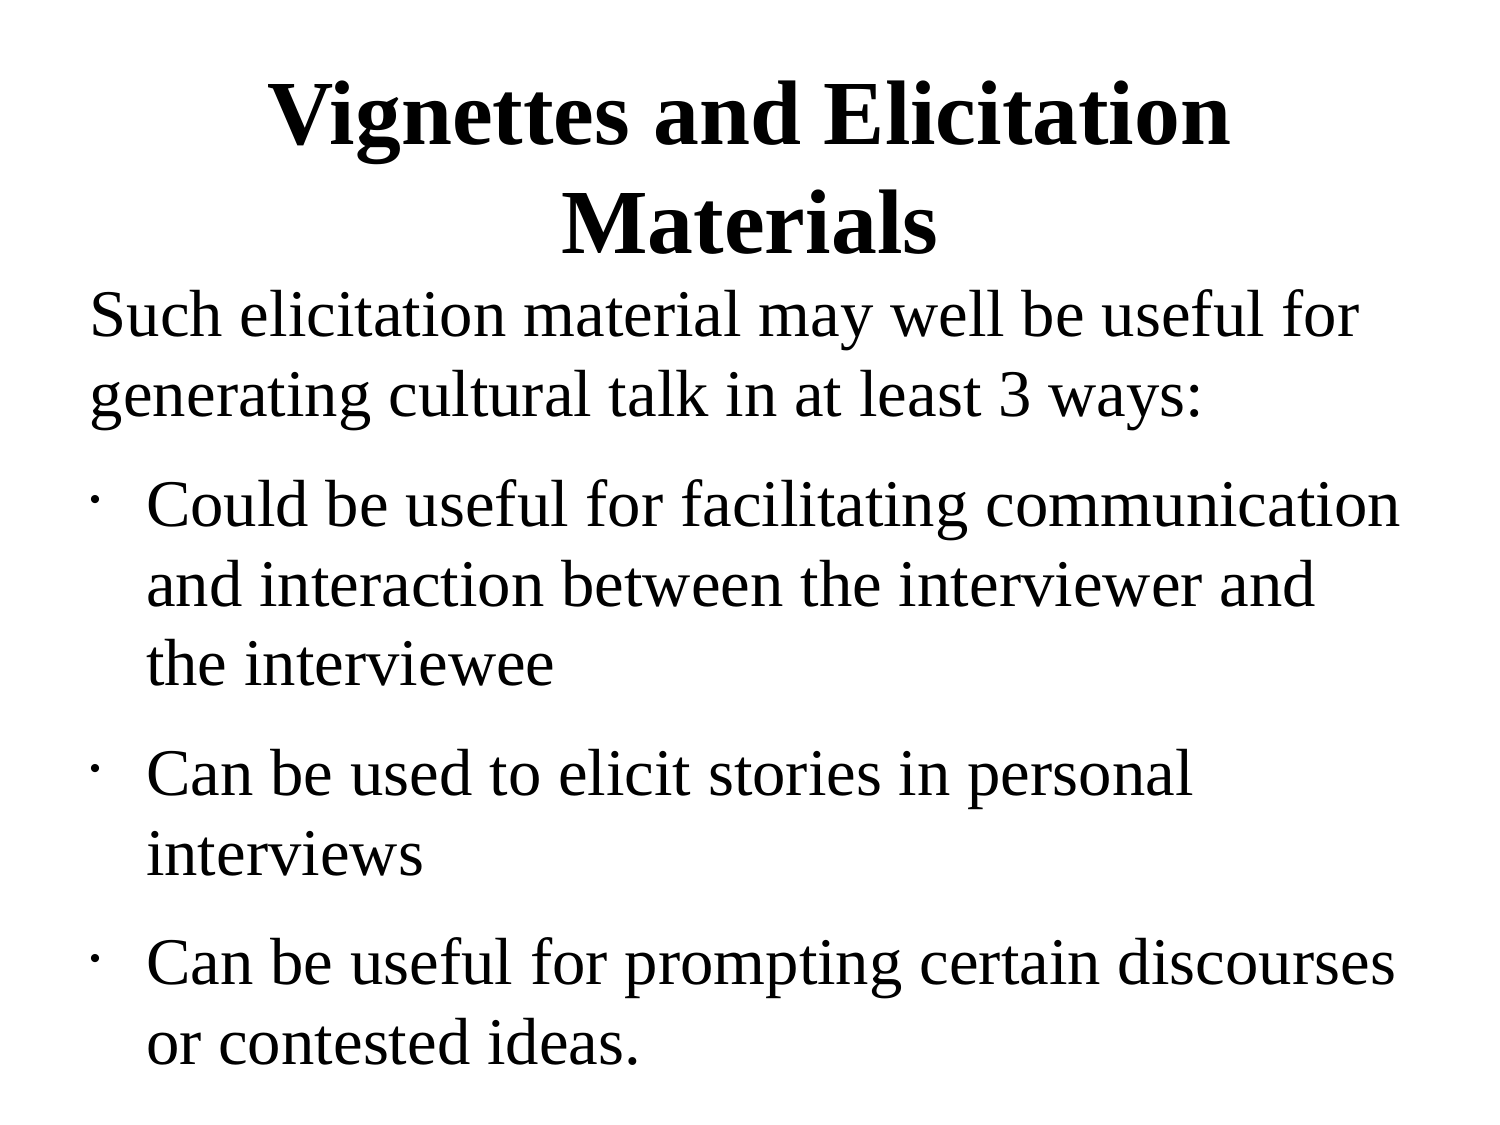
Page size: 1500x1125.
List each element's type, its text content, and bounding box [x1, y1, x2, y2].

list Such elicitation material may well be useful for generating cultural talk in at least 3 ways: Could be useful for facilitating communication and interaction between the interviewer and the interviewee Can be used to elicit stories in personal interviews Can be useful for prompting certain discourses or contested ideas. [75, 262, 1425, 1075]
title Vignettes and Elicitation Materials [75, 45, 1425, 233]
